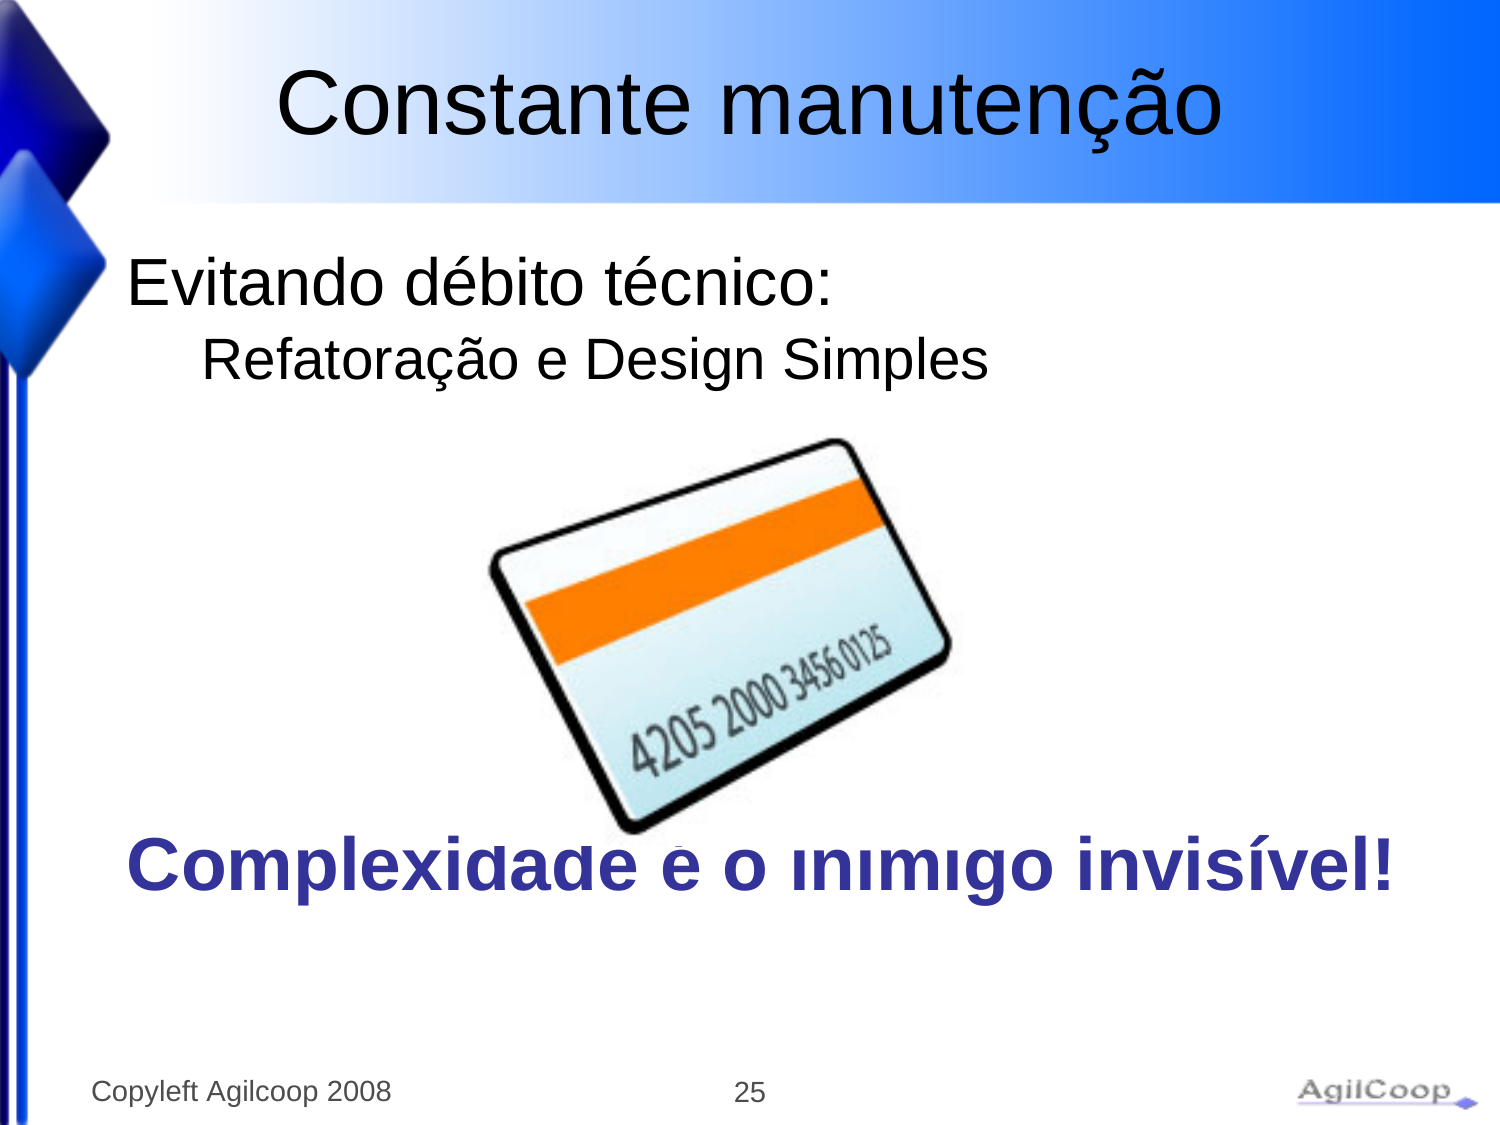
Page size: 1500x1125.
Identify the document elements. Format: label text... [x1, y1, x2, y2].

title Constante manutenção [75, 8, 1426, 197]
picture [0, 0, 1500, 1125]
list Evitando débito técnico: Refatoração e Design Simples Complexidade é o inimigo invisível! [112, 243, 1425, 1006]
